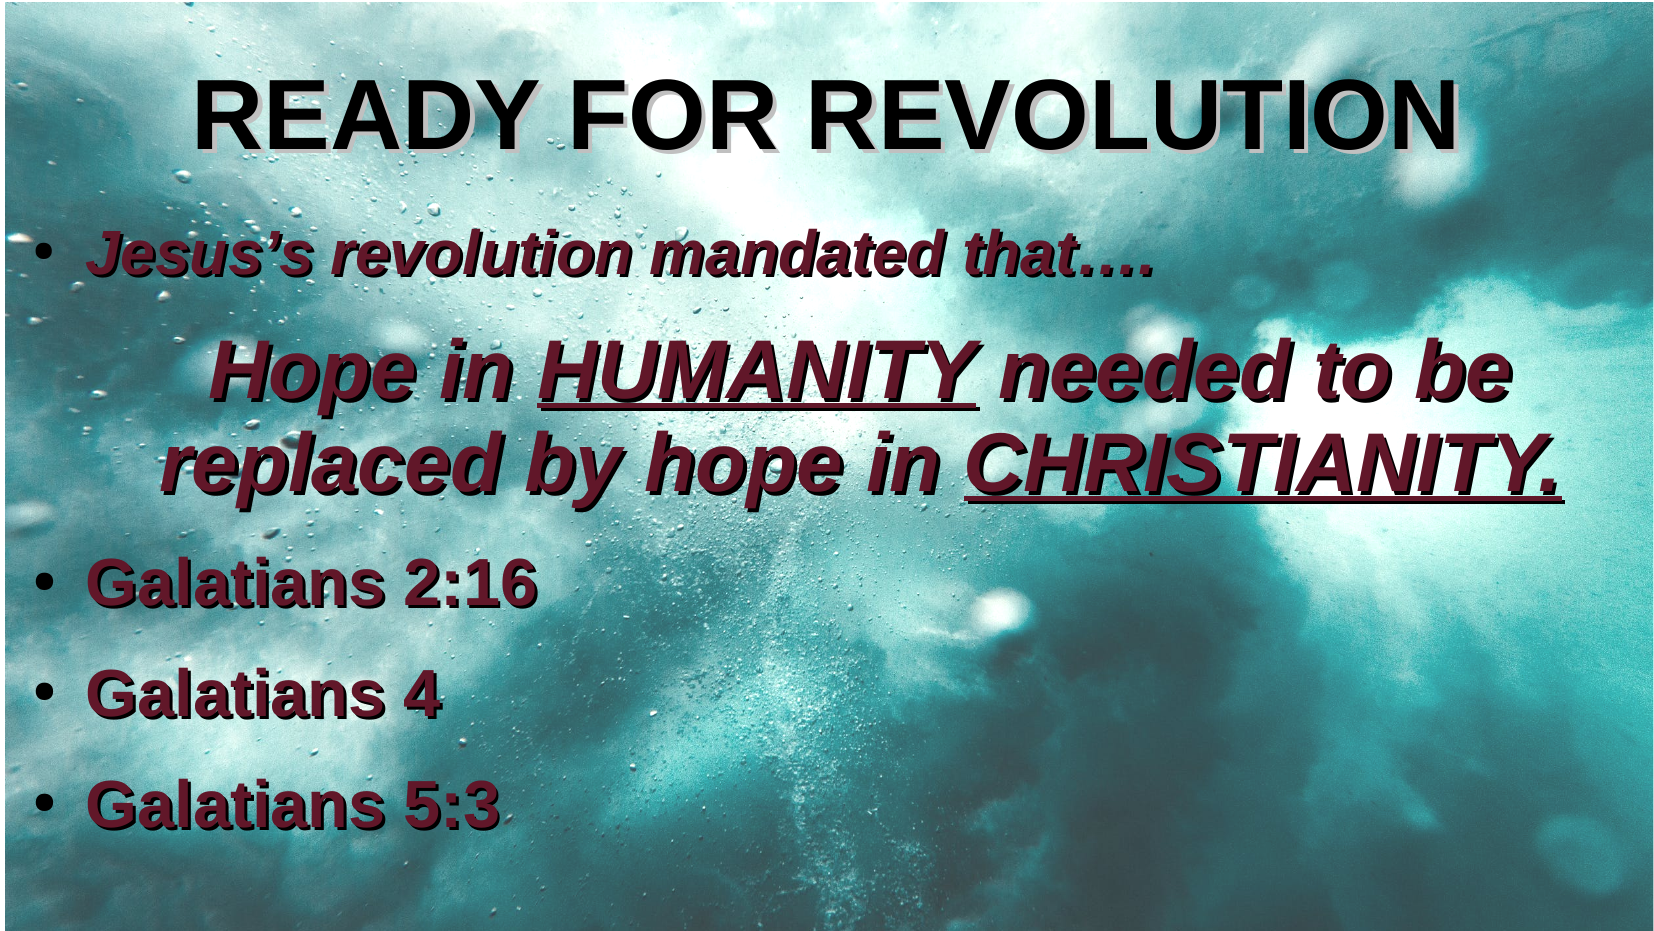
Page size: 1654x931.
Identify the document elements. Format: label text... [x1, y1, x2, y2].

title READY FOR REVOLUTION [82, 37, 1571, 193]
list Jesus’s revolution mandated that…. Hope in HUMANITY needed to be replaced by hope in CHRISTIANITY. Galatians 2:16 Galatians 4 Galatians 5:3 [15, 217, 1636, 916]
picture [5, 2, 1654, 931]
